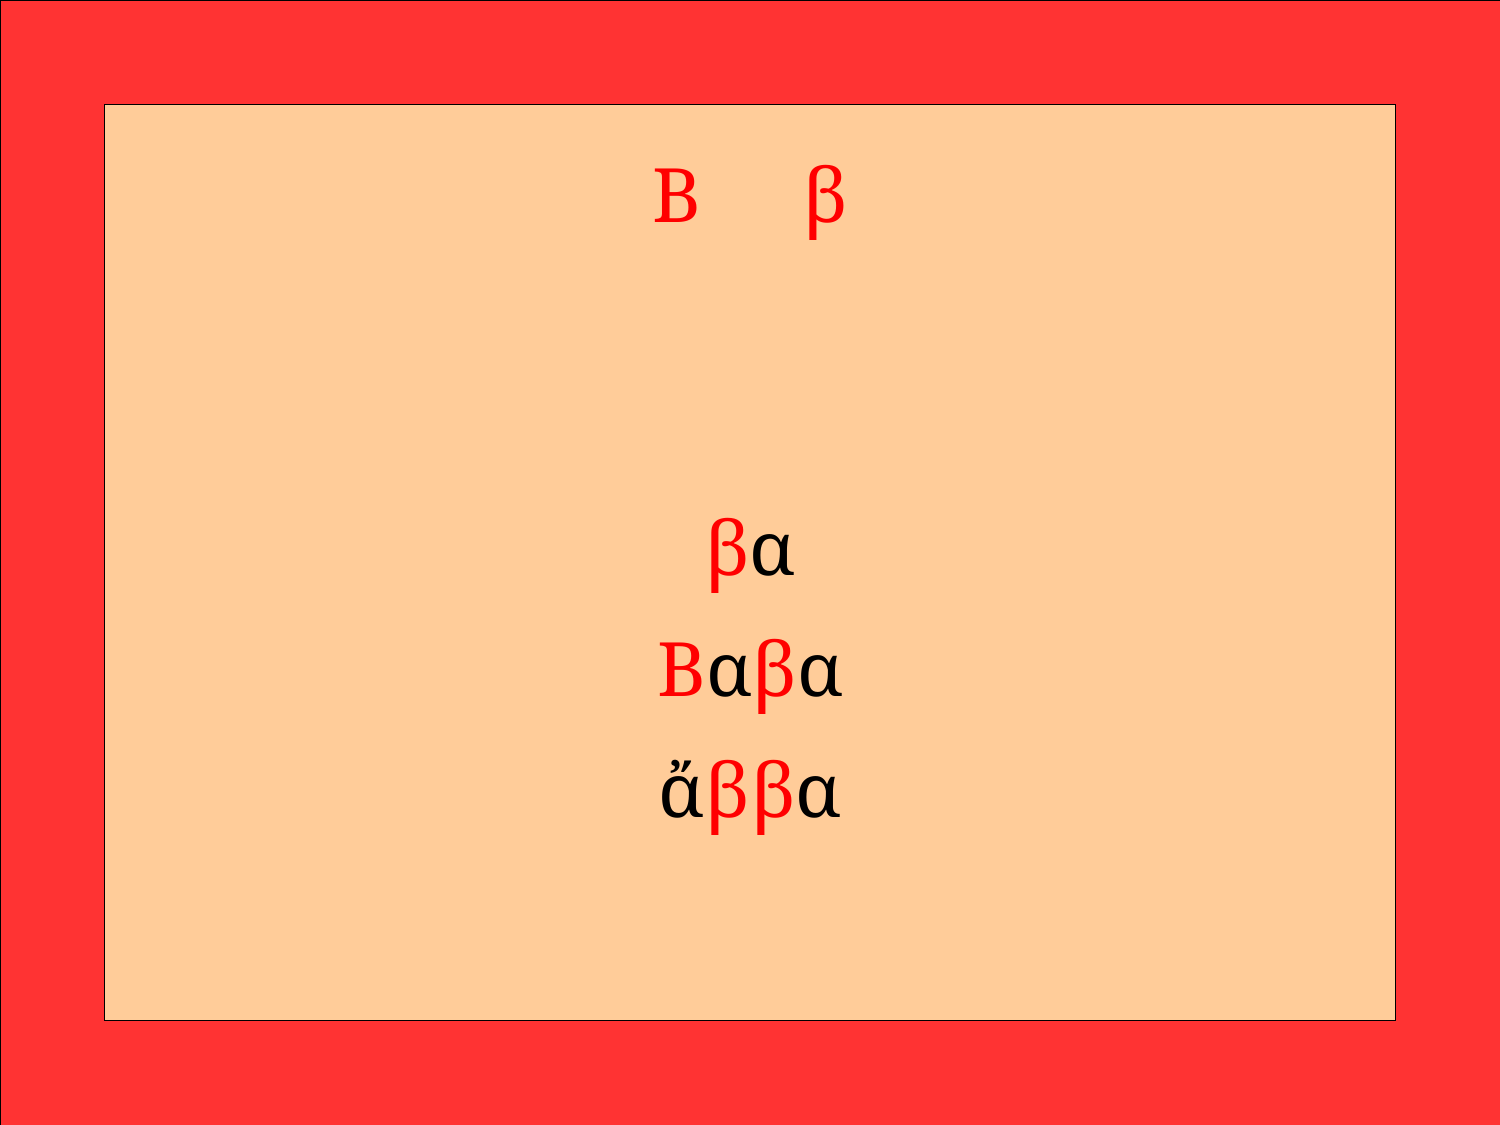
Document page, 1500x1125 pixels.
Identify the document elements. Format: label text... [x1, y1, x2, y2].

title Β β [112, 105, 1388, 288]
text_box [0, 0, 1500, 1125]
list βα Βαβα ἄββα [112, 487, 1388, 1001]
